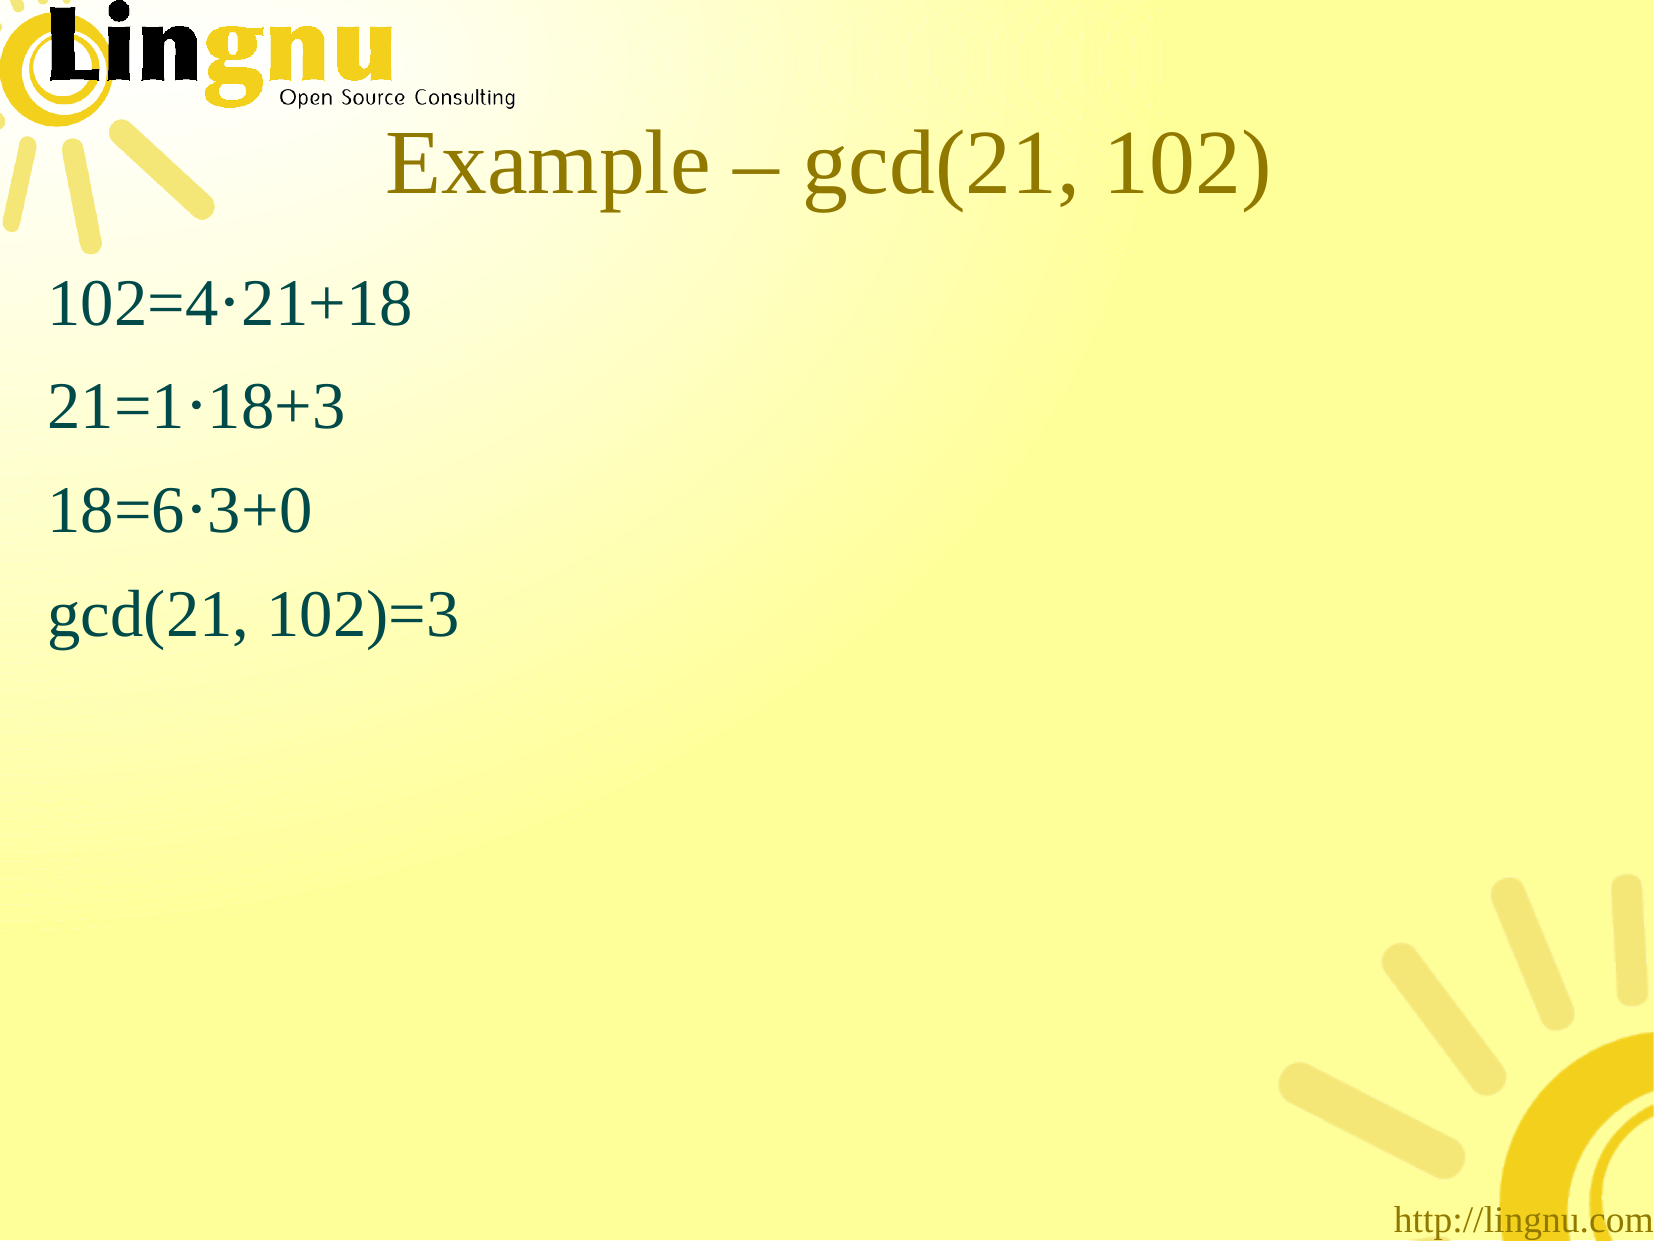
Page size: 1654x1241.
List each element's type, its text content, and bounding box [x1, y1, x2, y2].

picture [0, 0, 516, 256]
title Example – gcd(21, 102) [123, 58, 1536, 265]
picture [1256, 871, 1654, 1241]
list 102=4⋅21+18 21=1⋅18+3 18=6⋅3+0 gcd(21, 102)=3 [29, 265, 1625, 1127]
